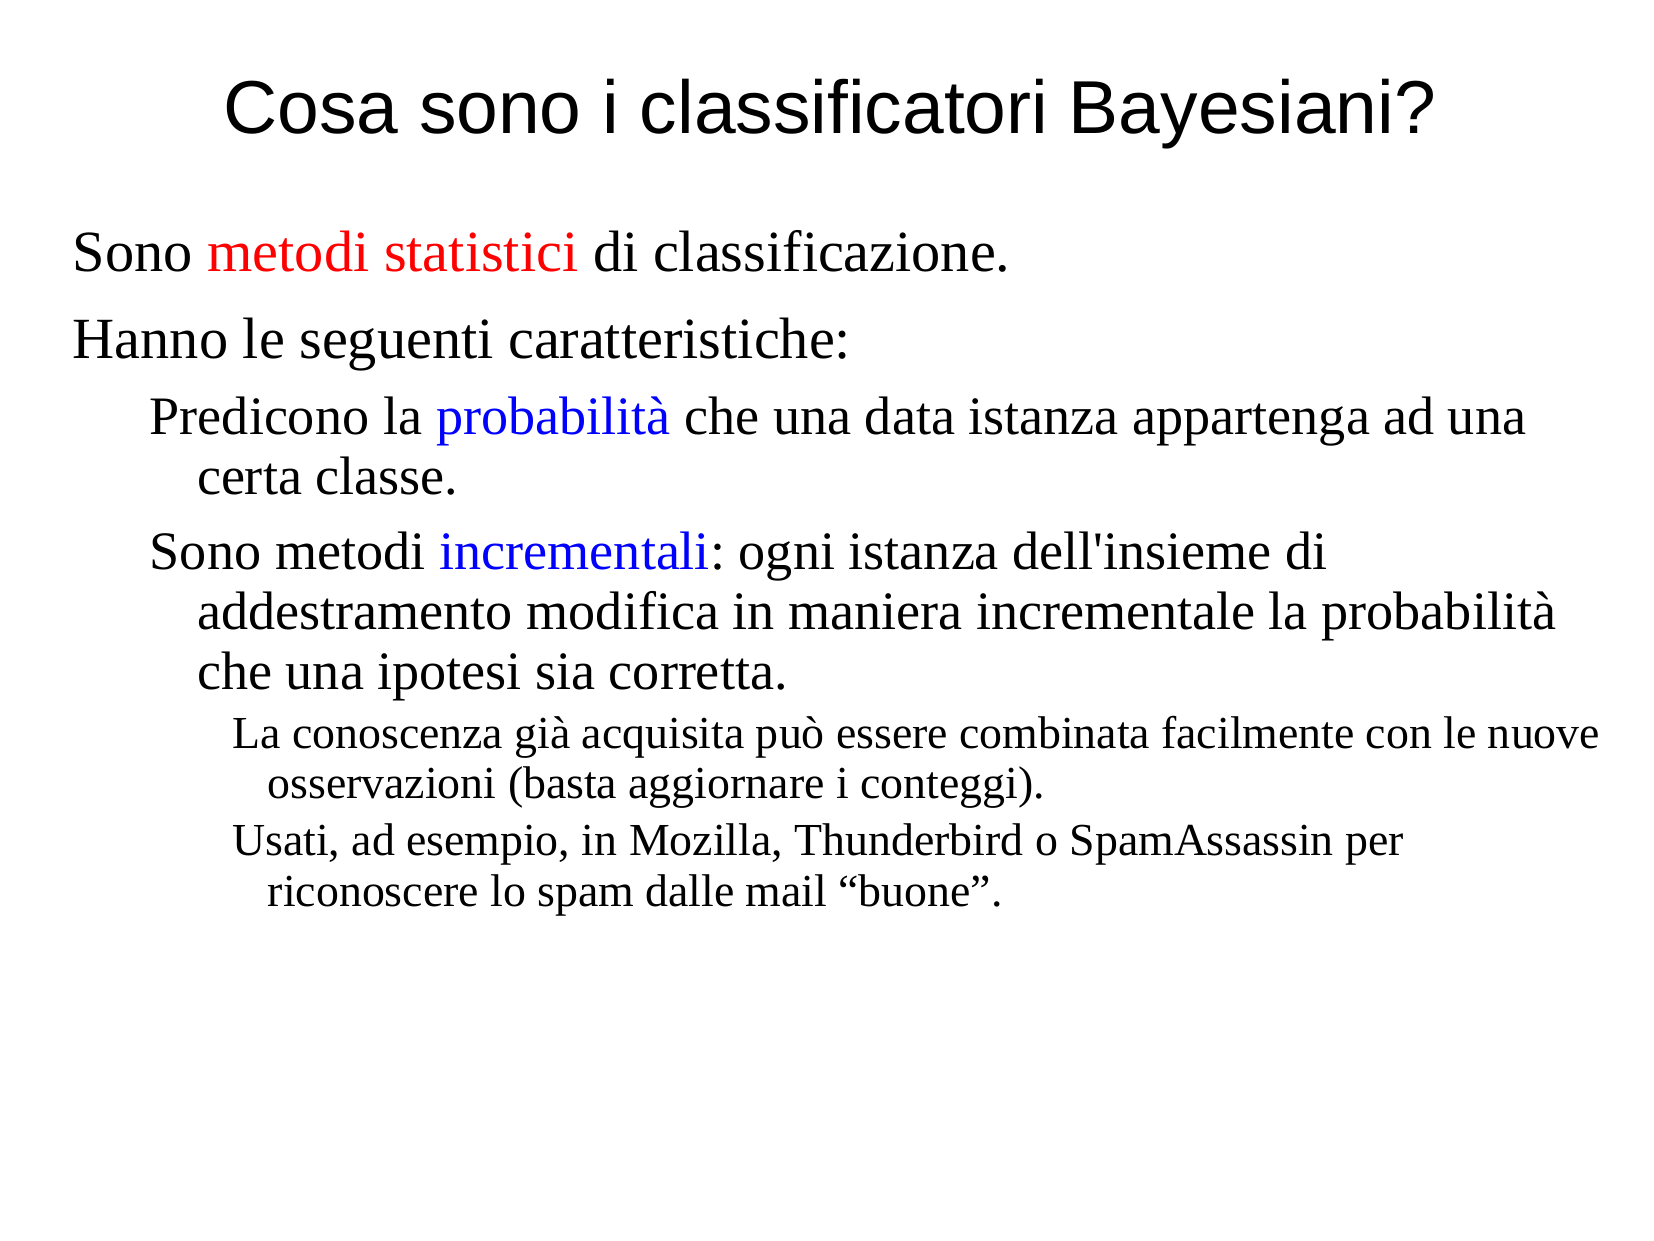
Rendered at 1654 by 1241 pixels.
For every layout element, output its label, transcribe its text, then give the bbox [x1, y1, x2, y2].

title Cosa sono i classificatori Bayesiani? [52, 42, 1608, 173]
list Sono metodi statistici di classificazione. Hanno le seguenti caratteristiche: Predicono la probabilità che una data istanza appartenga ad una certa classe. Sono metodi incrementali: ogni istanza dell'insieme di addestramento modifica in maniera incrementale la probabilità che una ipotesi sia corretta. La conoscenza già acquisita può essere combinata facilmente con le nuove osservazioni (basta aggiornare i conteggi). Usati, ad esempio, in Mozilla, Thunderbird o SpamAssassin per riconoscere lo spam dalle mail “buone”. [55, 219, 1605, 1179]
